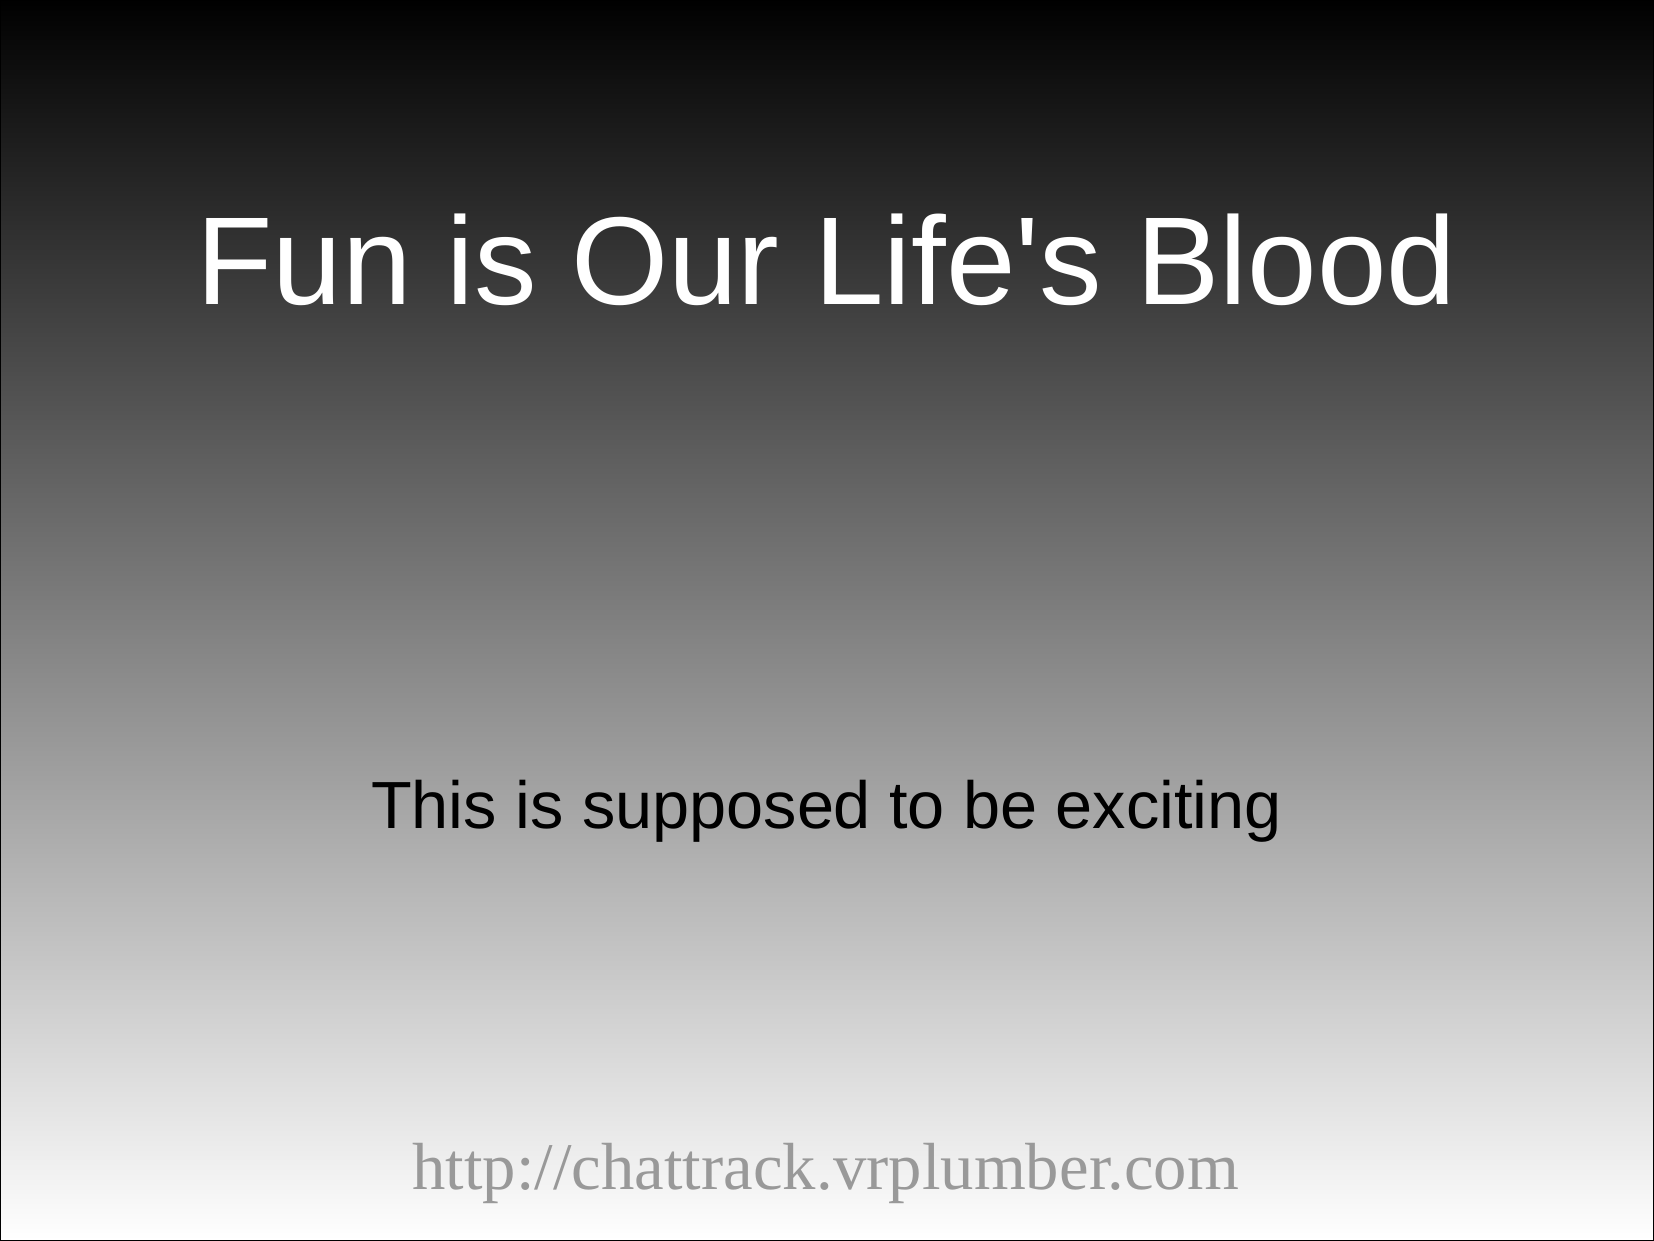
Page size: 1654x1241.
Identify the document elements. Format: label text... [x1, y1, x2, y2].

subtitle This is supposed to be exciting [29, 395, 1625, 1215]
title Fun is Our Life's Blood [0, 49, 1654, 473]
